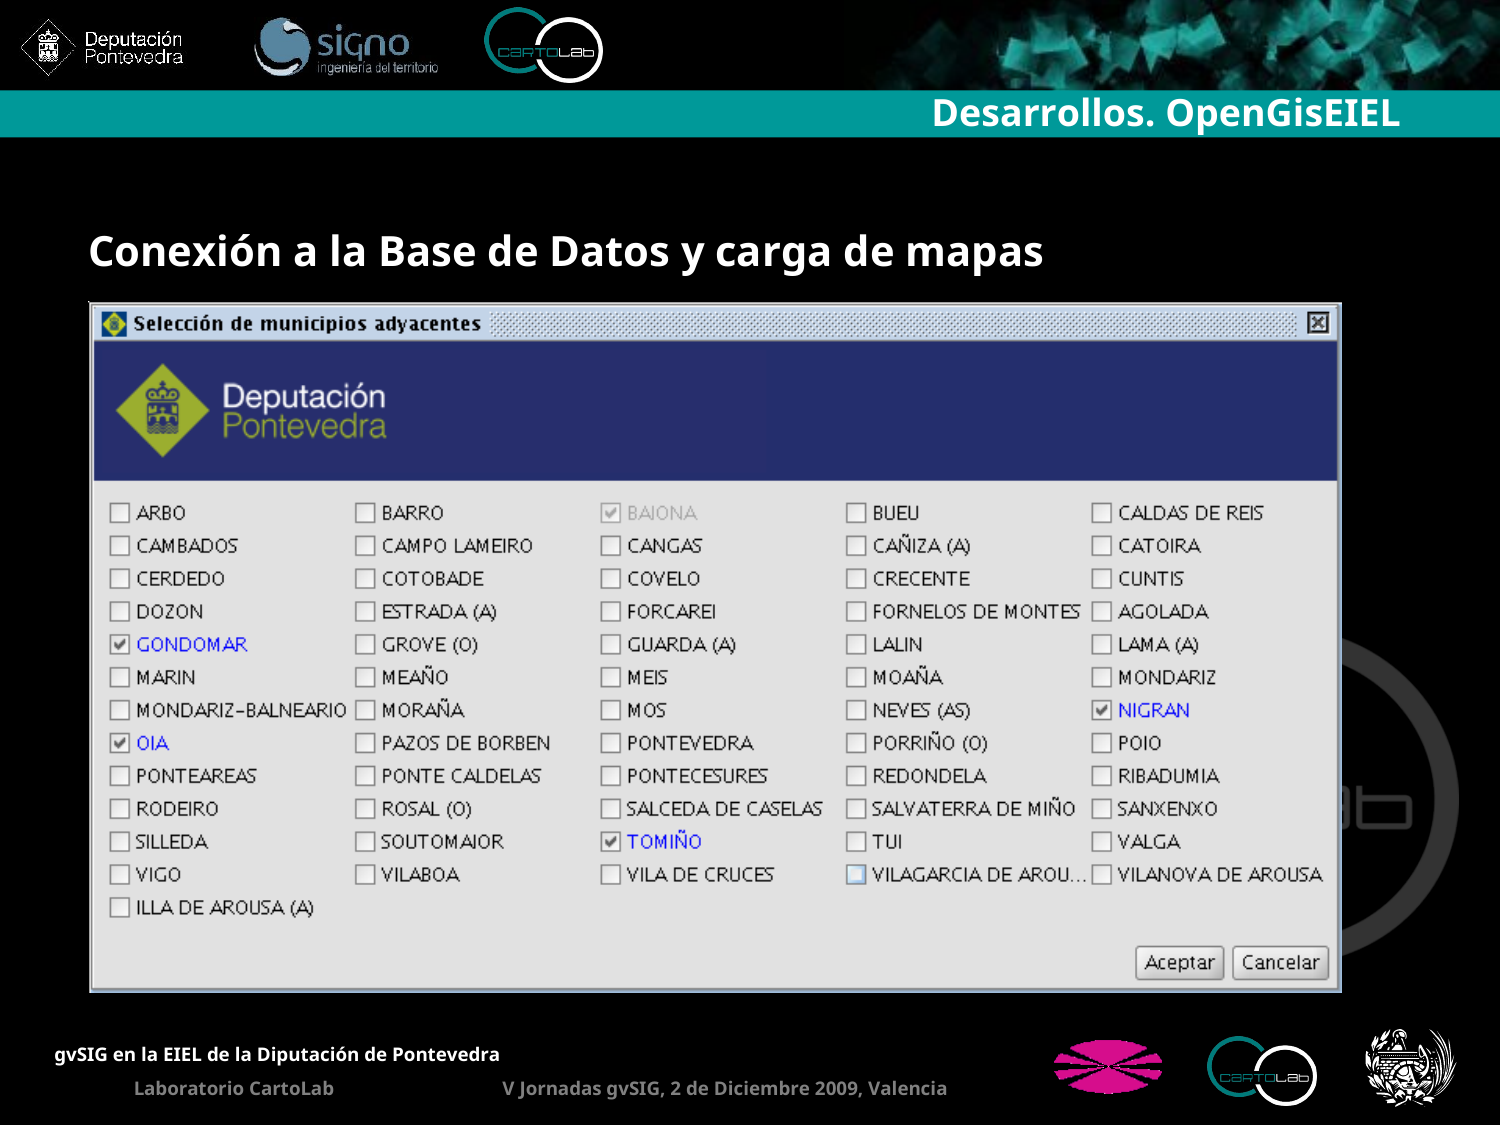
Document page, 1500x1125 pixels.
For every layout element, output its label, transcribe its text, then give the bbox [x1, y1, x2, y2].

picture [1207, 1036, 1317, 1106]
text_box Desarrollos. OpenGisEIEL [916, 82, 1484, 142]
picture [484, 7, 603, 83]
text_box Conexión a la Base de Datos y carga de mapas [73, 217, 1424, 633]
picture [844, 0, 1500, 90]
picture [0, 0, 438, 90]
picture [88, 301, 1459, 993]
picture [1052, 1038, 1164, 1095]
